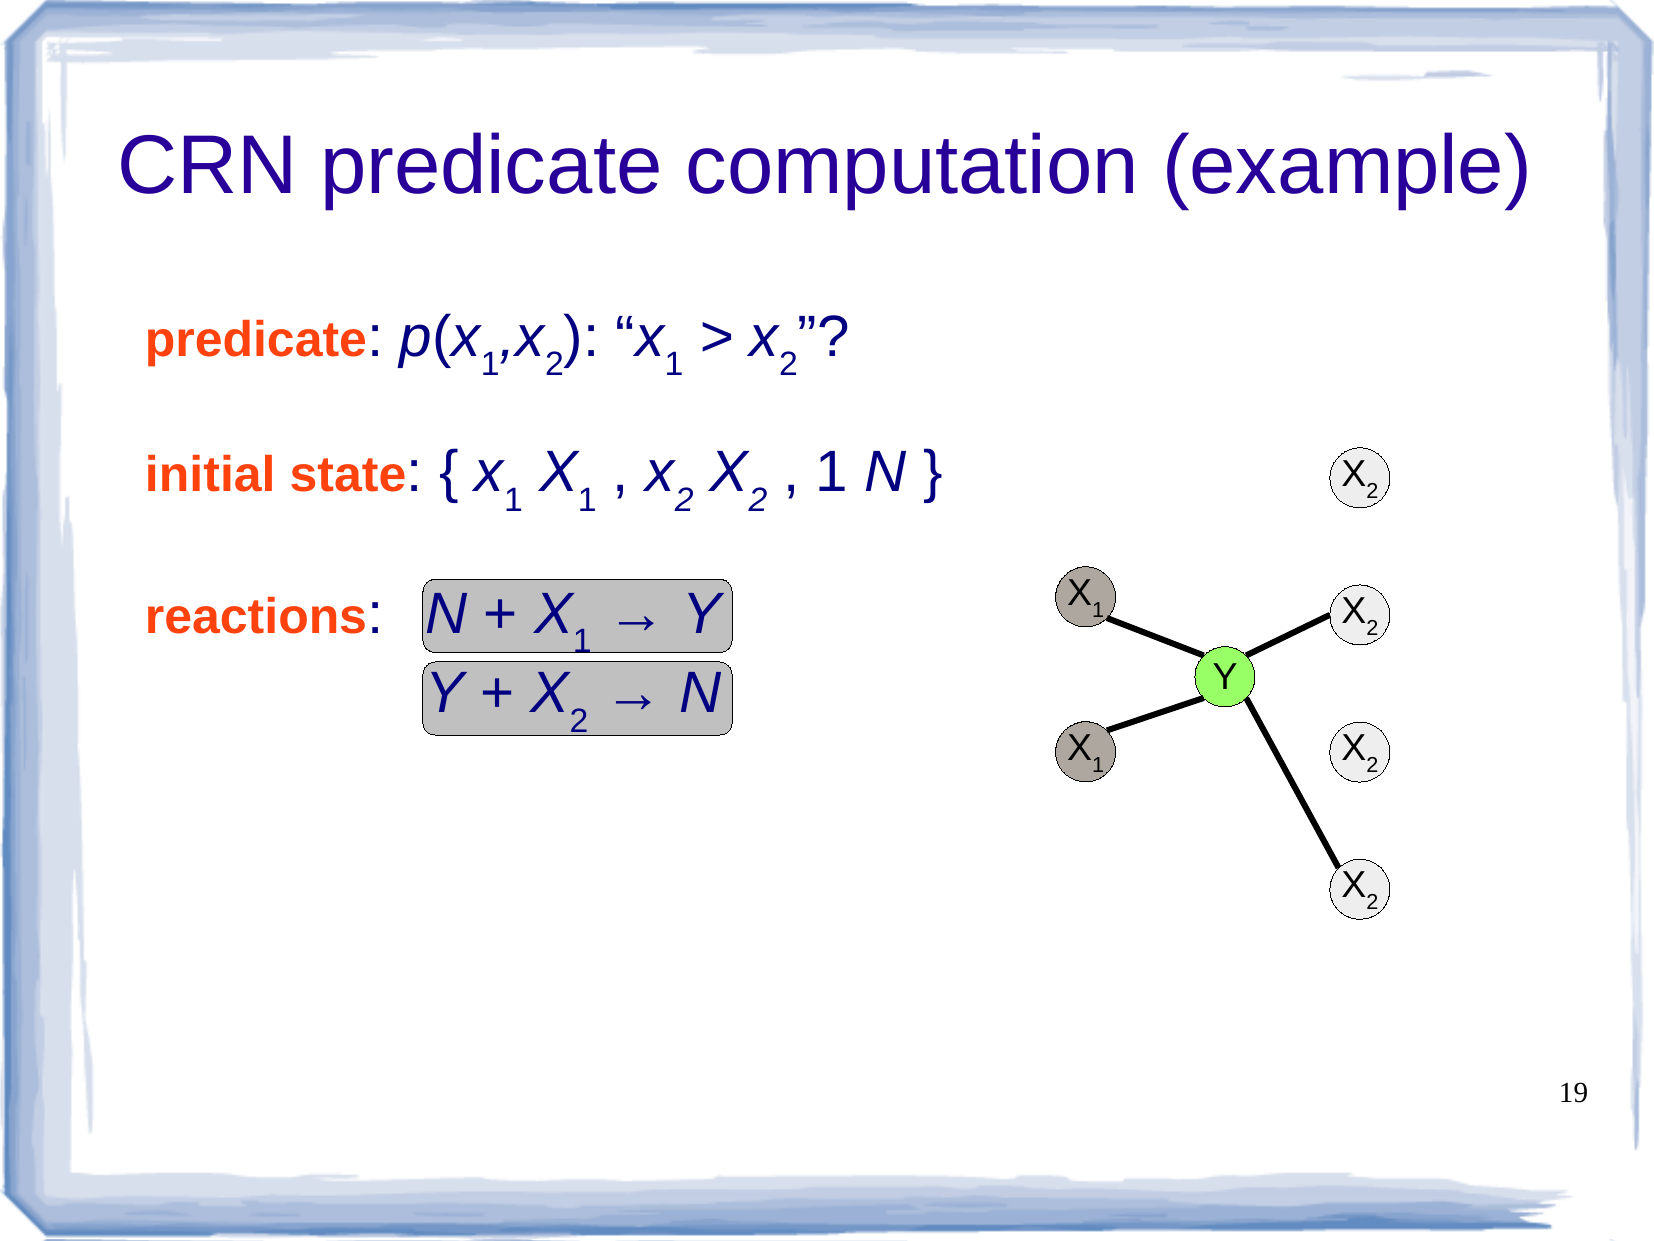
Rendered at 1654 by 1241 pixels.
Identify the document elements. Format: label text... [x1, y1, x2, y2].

text_box X2 [1329, 722, 1390, 783]
text_box X1 [1055, 721, 1116, 782]
text_box X1 [1055, 566, 1116, 627]
text_box Y [1194, 646, 1255, 707]
text_box initial state: { x1 X1 , x2 X2 , 1 N } [130, 431, 998, 528]
text_box X2 [1329, 859, 1390, 920]
text_box X2 [1329, 584, 1390, 645]
text_box predicate: p(x1,x2): “x1 > x2”? [130, 295, 975, 392]
title CRN predicate computation (example) [75, 71, 1576, 258]
text_box reactions: [130, 573, 410, 669]
text_box N + X1 → Y Y + X2 → N [410, 573, 750, 747]
picture [0, 0, 1654, 1241]
text_box X2 [1329, 447, 1390, 508]
